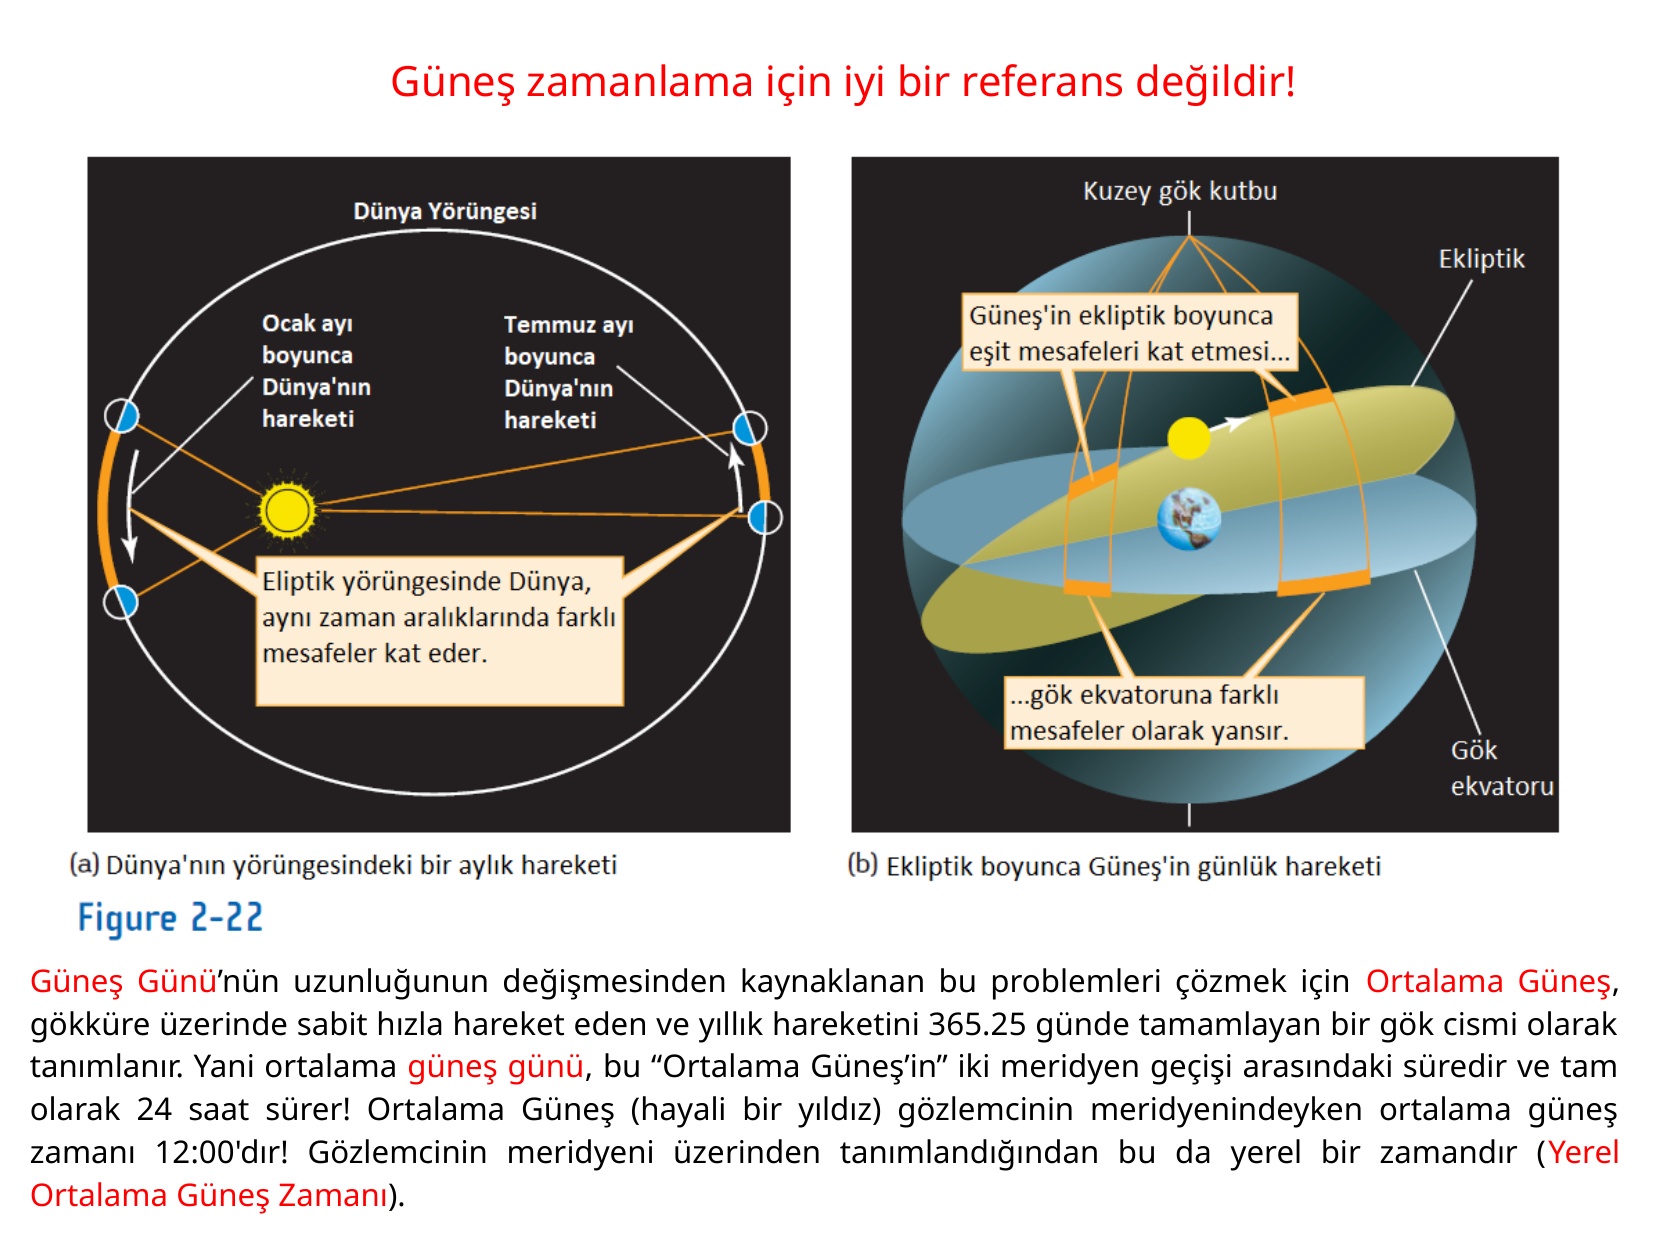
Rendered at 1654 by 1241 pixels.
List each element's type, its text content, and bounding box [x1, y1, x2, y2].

title Güneş zamanlama için iyi bir referans değildir! [82, 13, 1571, 147]
picture [60, 128, 1591, 949]
text_box Güneş Günü’nün uzunluğunun değişmesinden kaynaklanan bu problemleri çözmek için Ortalama Güneş, gökküre üzerinde sabit hızla hareket eden ve yıllık hareketini 365.25 günde tamamlayan bir gök cismi olarak tanımlanır. Yani ortalama güneş günü, bu “Ortalama Güneş’in” iki meridyen geçişi arasındaki süredir ve tam olarak 24 saat sürer! Ortalama Güneş (hayali bir yıldız) gözlemcinin meridyenindeyken ortalama güneş zamanı 12:00'dır! Gözlemcinin meridyeni üzerinden tanımlandığından bu da yerel bir zamandır (Yerel Ortalama Güneş Zamanı). [14, 951, 1636, 1192]
